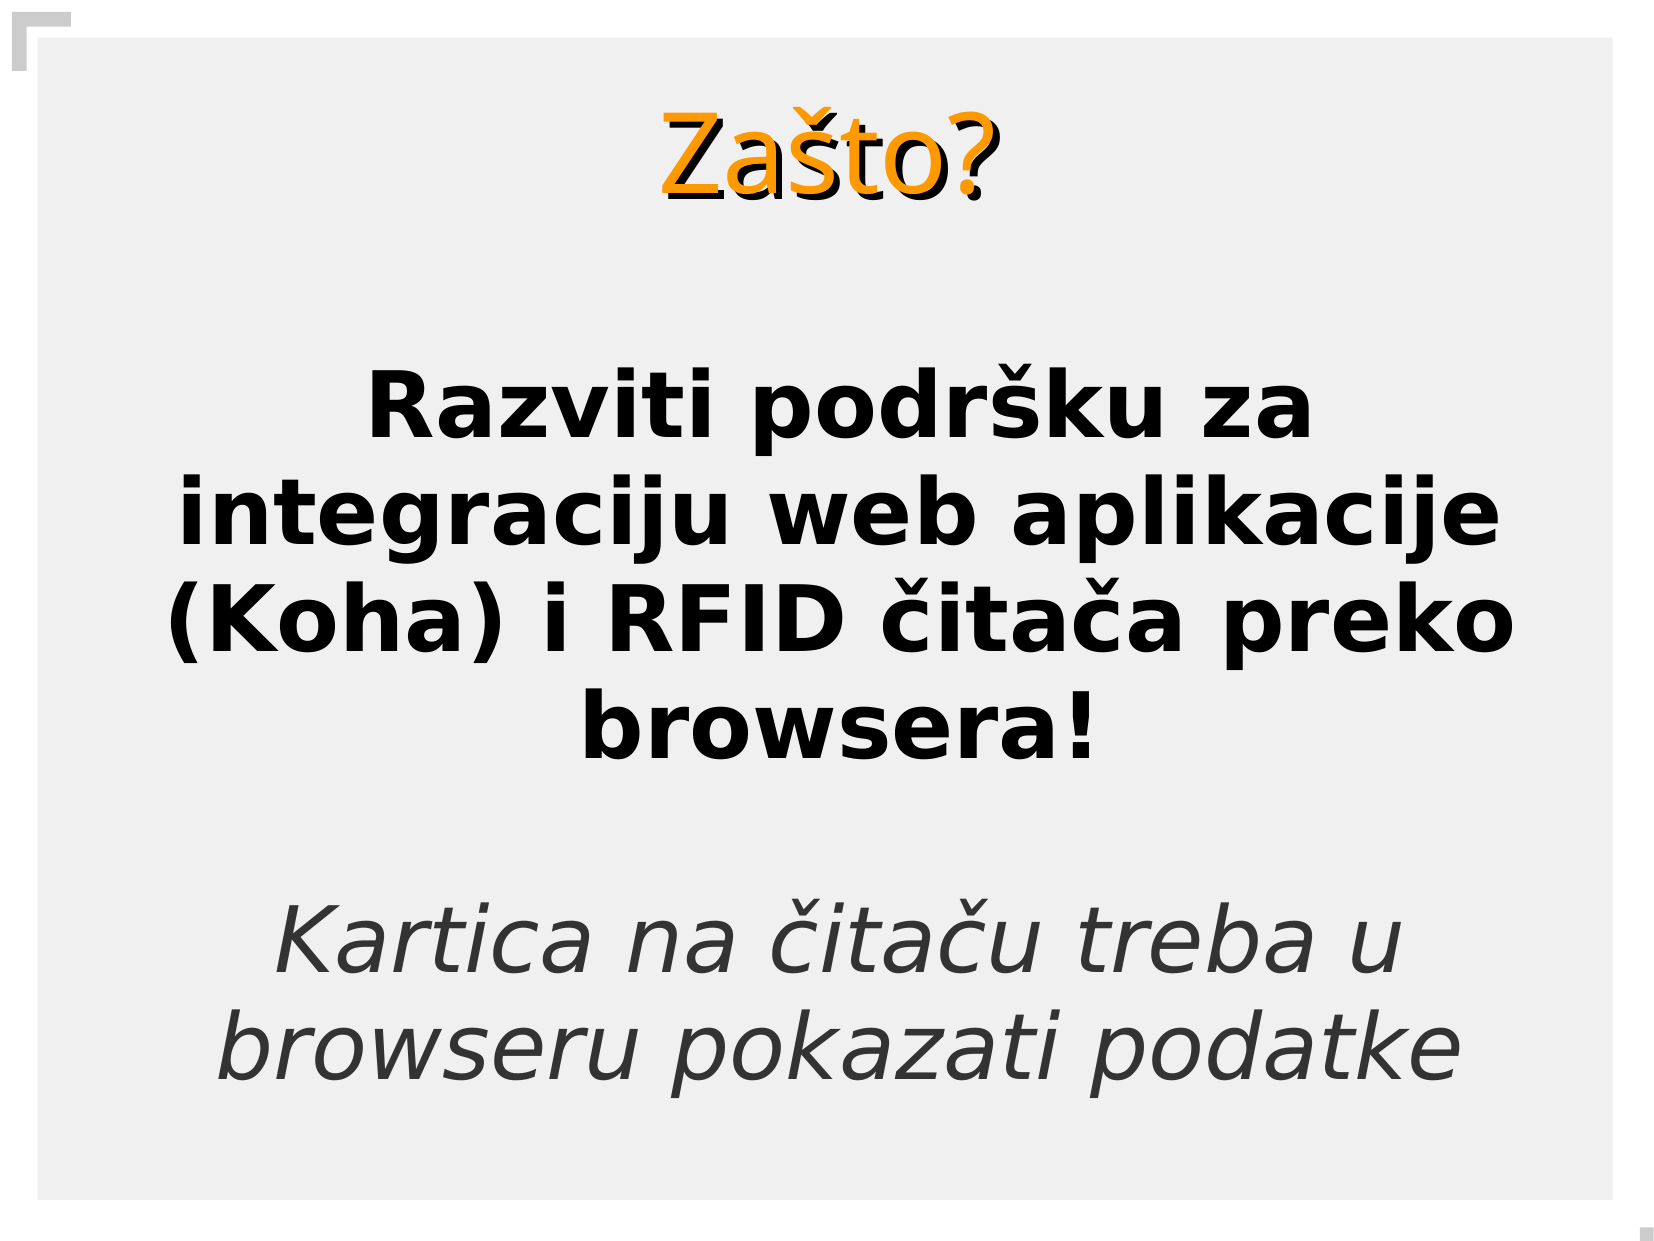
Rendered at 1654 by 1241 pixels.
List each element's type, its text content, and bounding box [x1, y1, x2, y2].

subtitle Razviti podršku za integraciju web aplikacije (Koha) i RFID čitača preko browsera! Kartica na čitaču treba u browseru pokazati podatke [121, 322, 1561, 1132]
title Zašto? [121, 46, 1534, 254]
